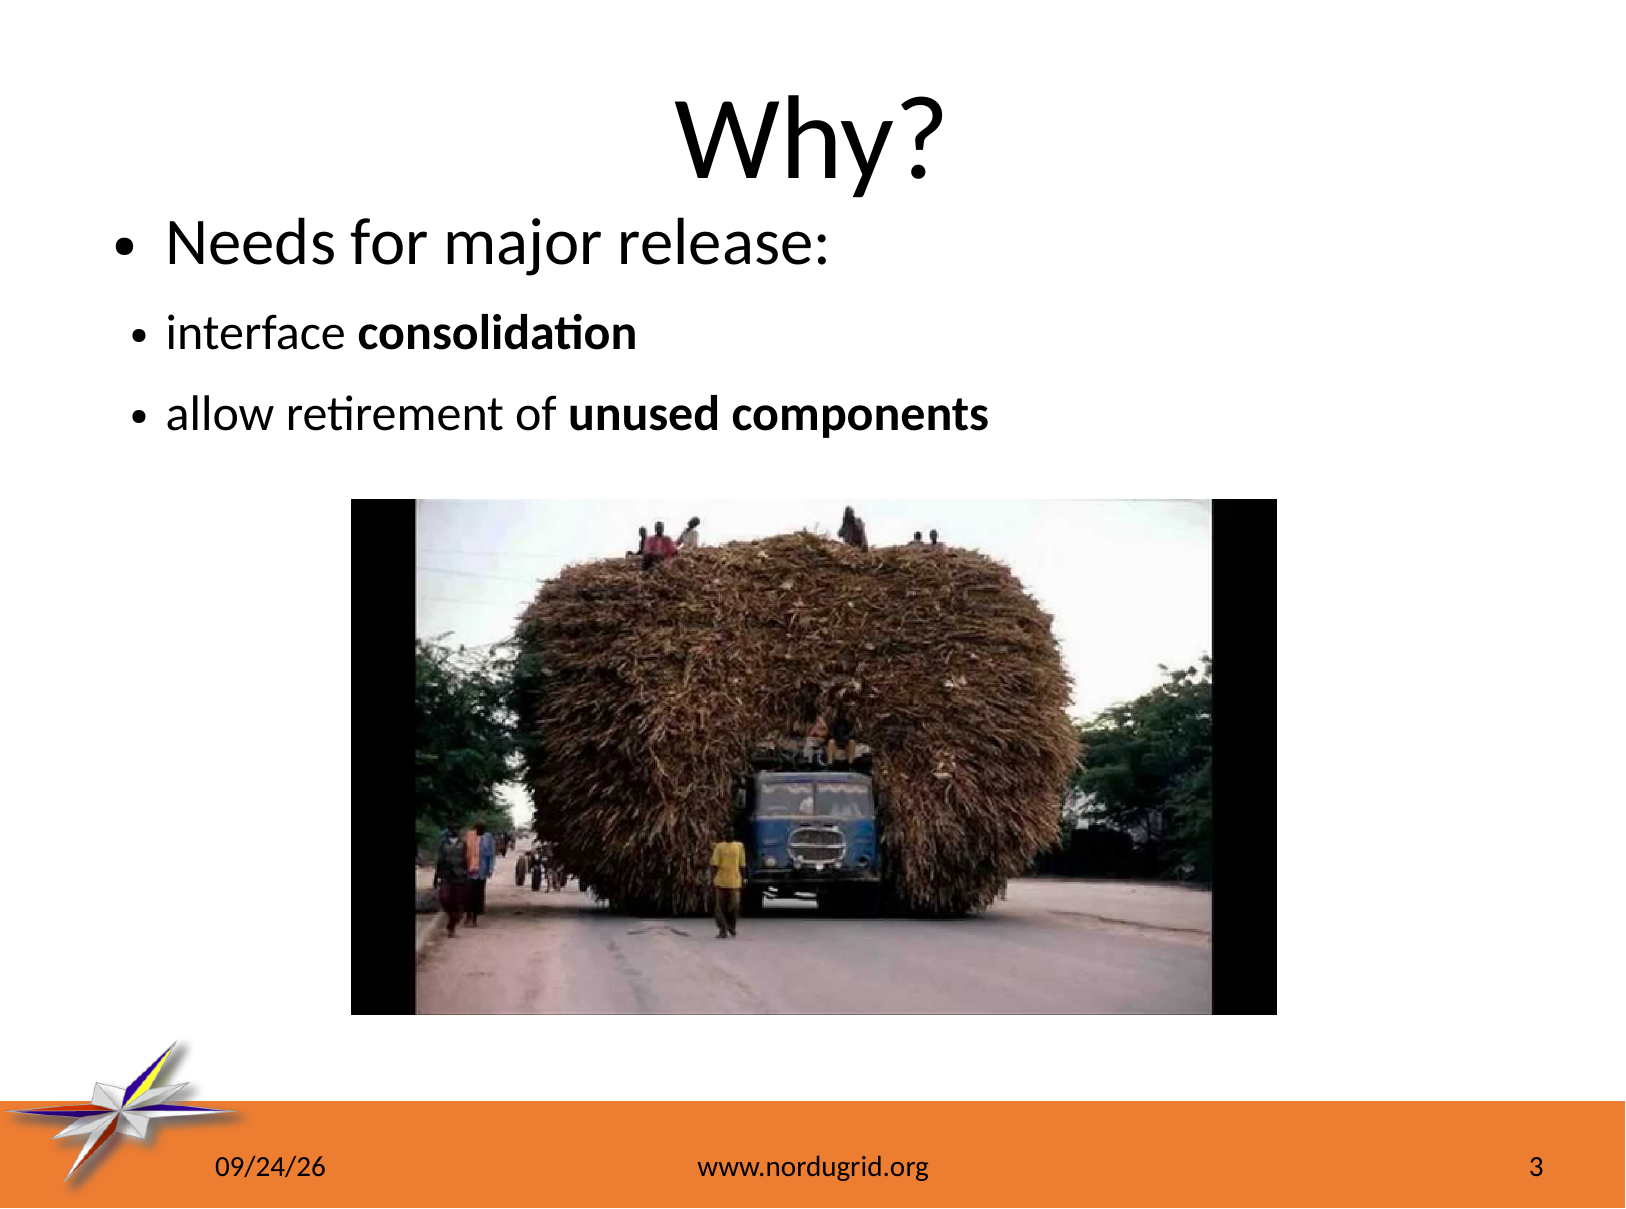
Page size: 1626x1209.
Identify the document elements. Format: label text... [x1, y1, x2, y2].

picture [0, 1032, 258, 1203]
list Needs for major release: interface consolidation allow retirement of unused components [94, 214, 1544, 916]
picture [351, 499, 1277, 1015]
title Why? [81, 48, 1544, 250]
